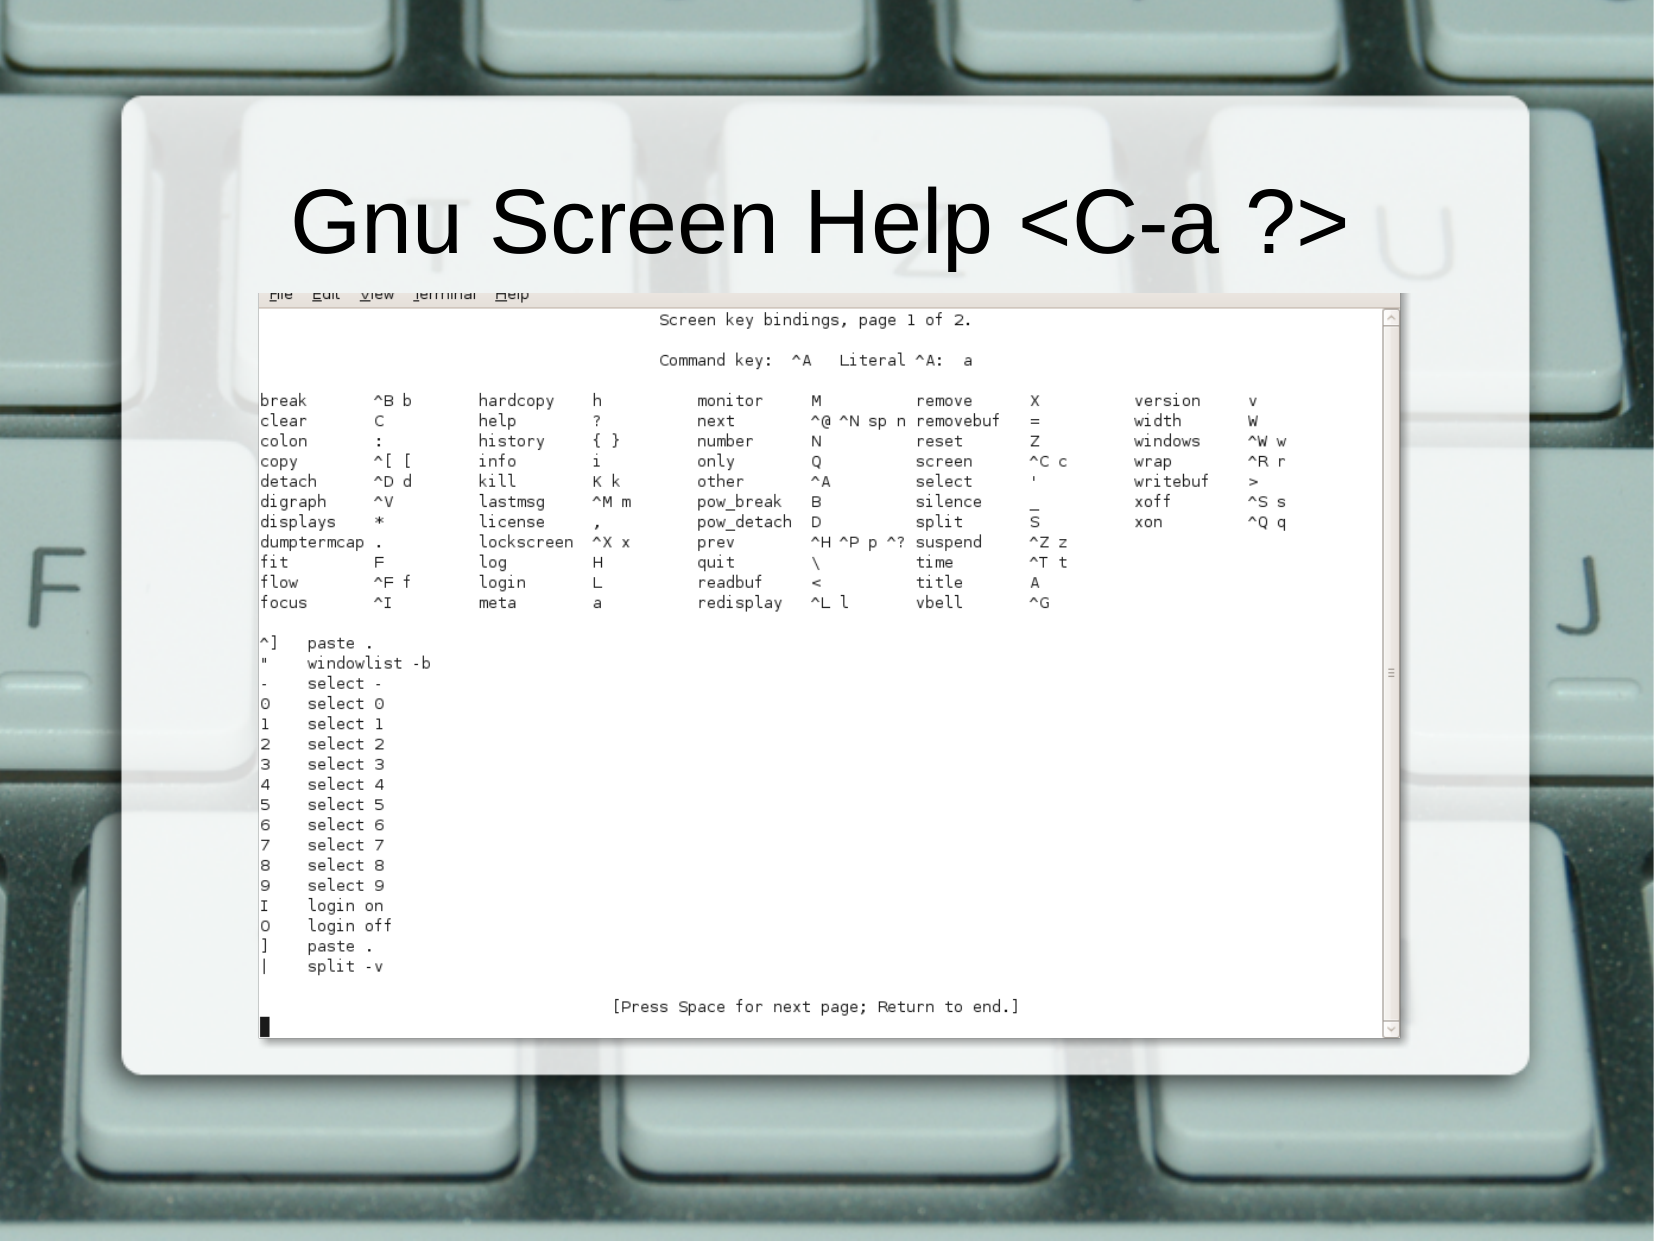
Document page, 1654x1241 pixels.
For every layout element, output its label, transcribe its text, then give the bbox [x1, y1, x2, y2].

title Gnu Screen Help <C-a ?> [135, 117, 1506, 325]
chart [177, 293, 1536, 1201]
picture [0, 0, 1654, 1241]
